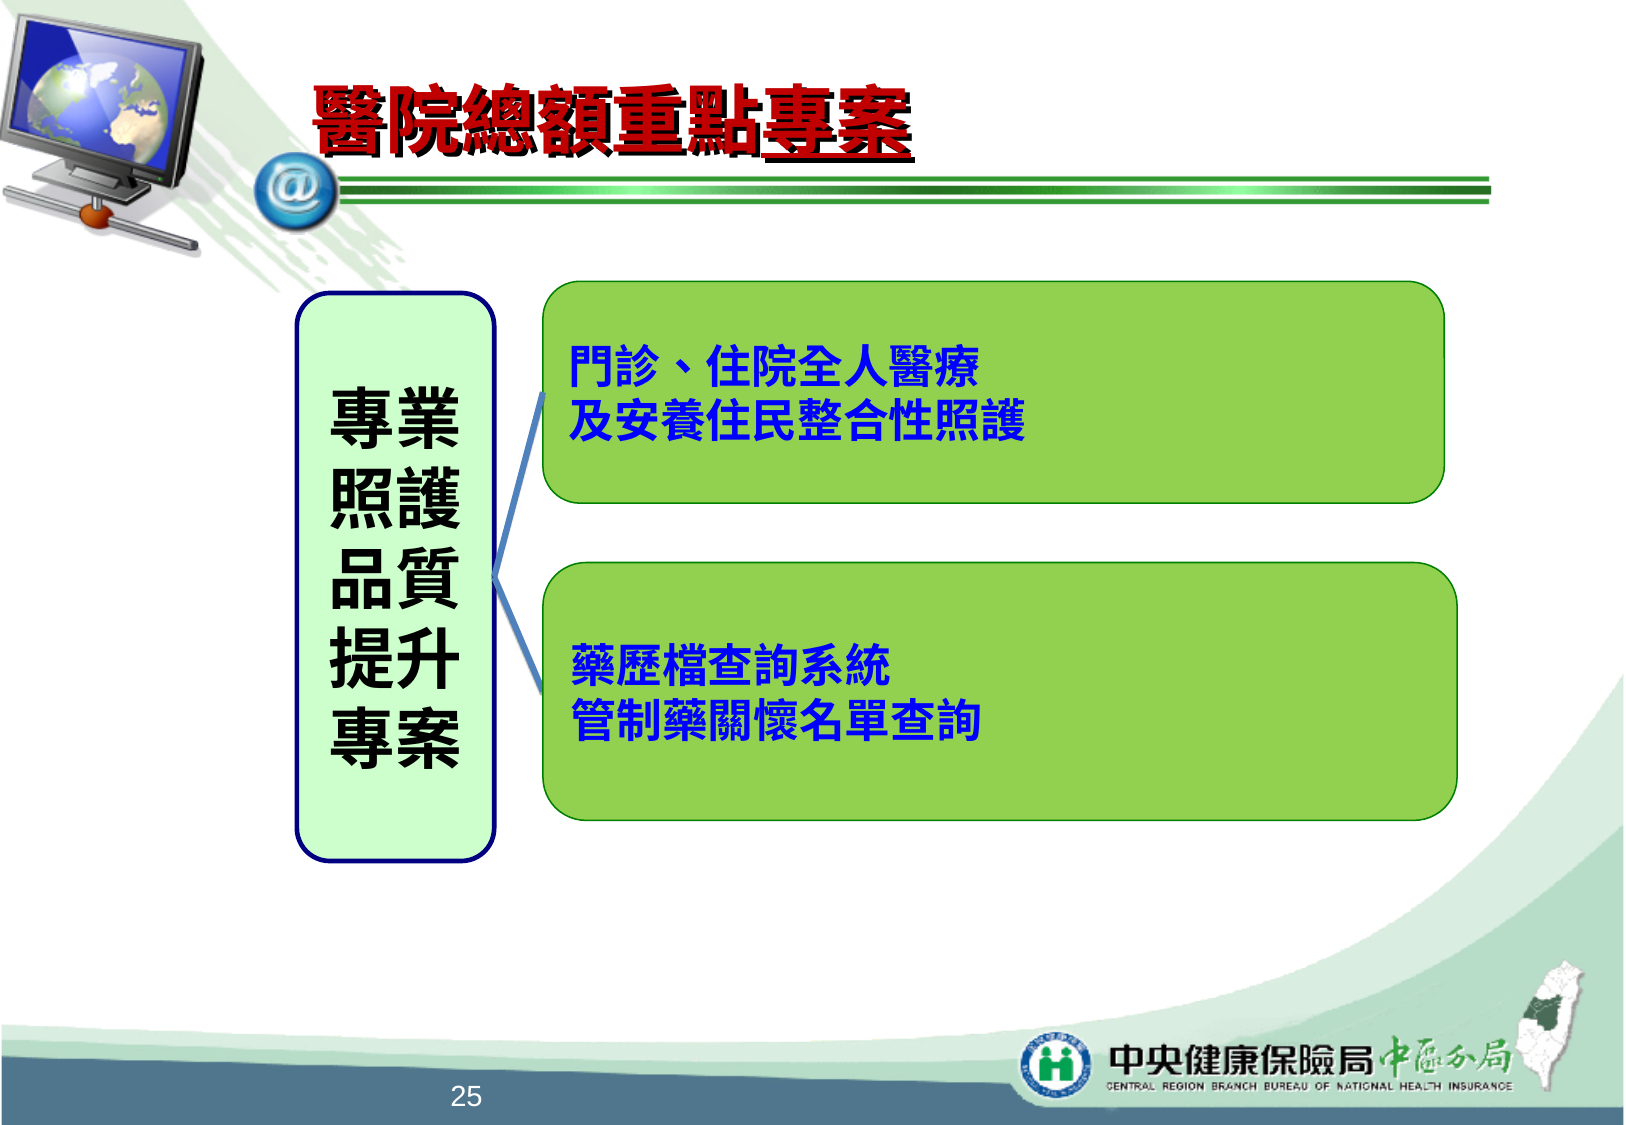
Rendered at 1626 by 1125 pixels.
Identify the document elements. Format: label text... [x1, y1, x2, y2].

text_box 門診、住院全人醫療 及安養住民整合性照護 [542, 281, 1445, 504]
text_box [435, 1065, 815, 1125]
text_box 藥歷檔查詢系統 管制藥關懷名單查詢 [542, 562, 1458, 821]
text_box 專業 照護 品質 提升 專案 [296, 292, 495, 862]
title 醫院總額重點專案 [295, 23, 1071, 211]
